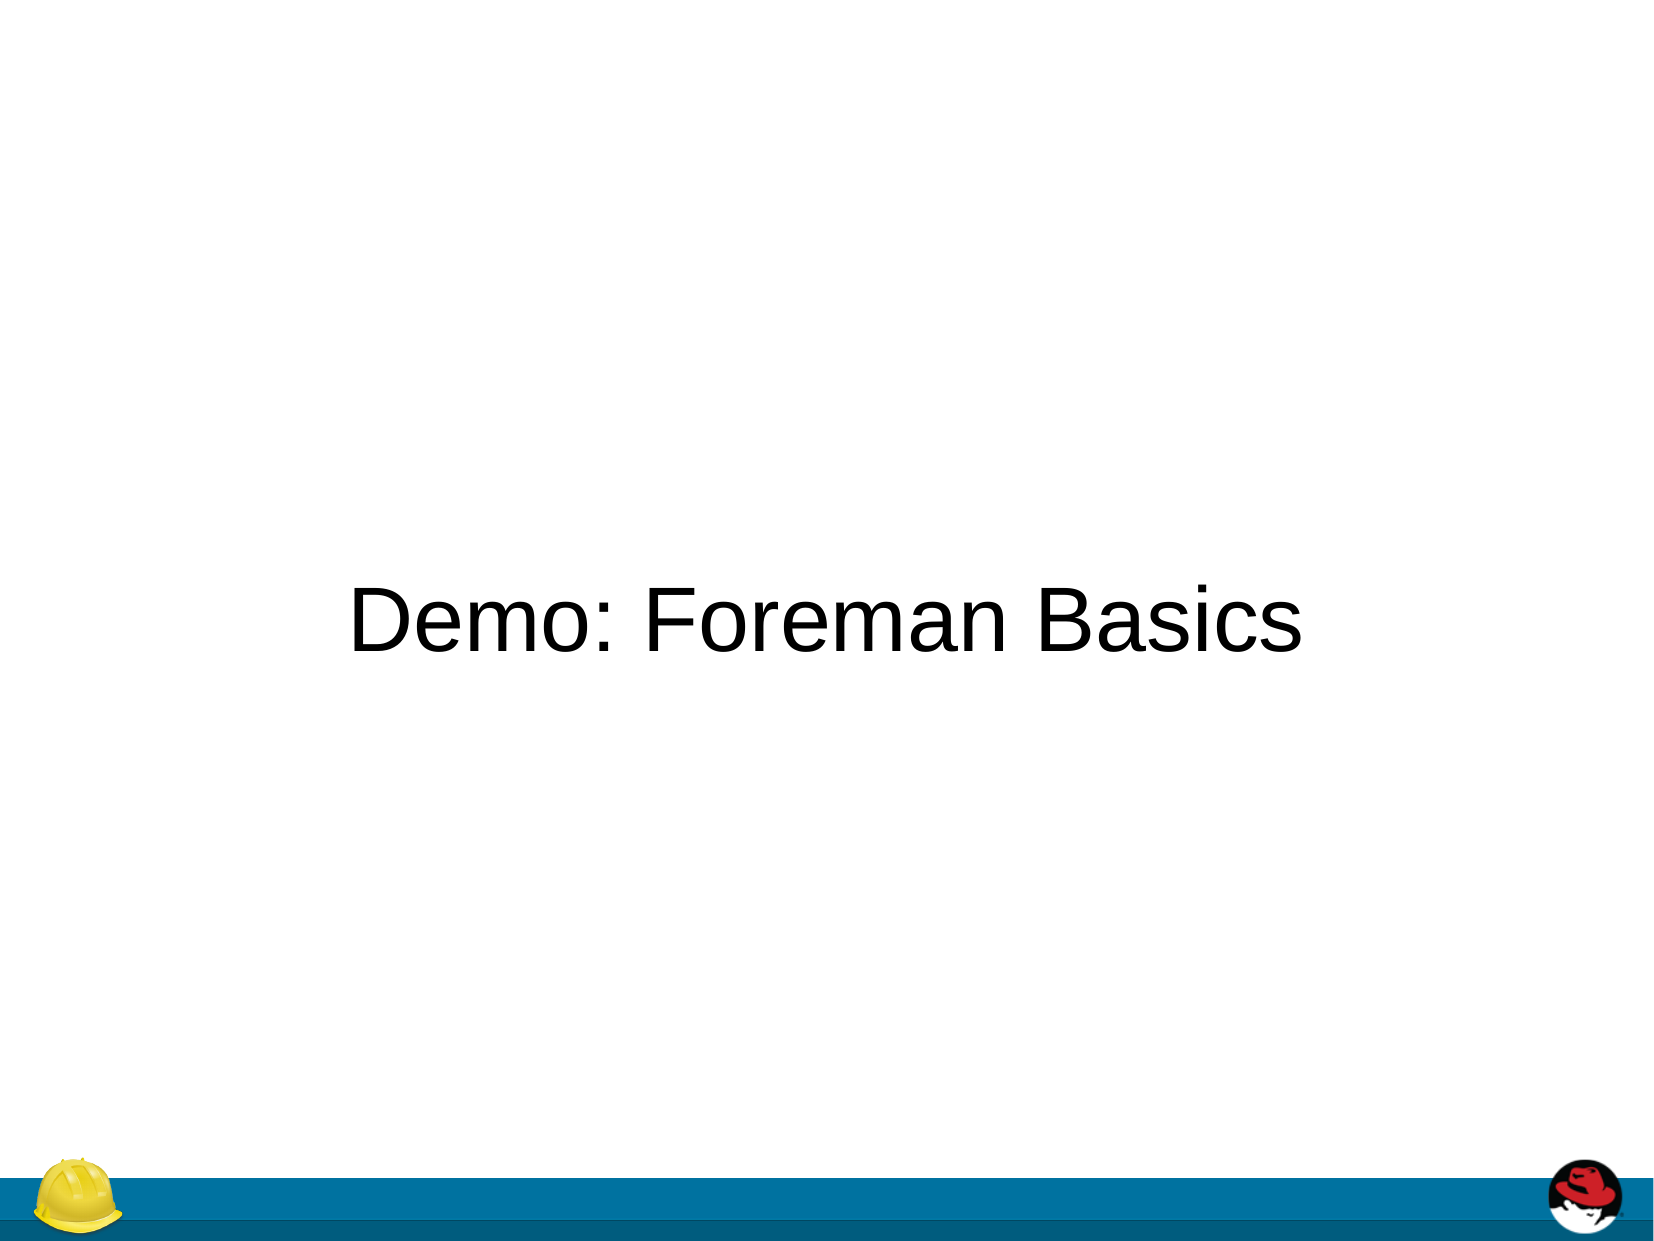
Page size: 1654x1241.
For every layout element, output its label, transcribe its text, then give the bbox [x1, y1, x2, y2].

picture [23, 1145, 130, 1235]
title Demo: Foreman Basics [82, 516, 1571, 724]
picture [1547, 1157, 1630, 1233]
